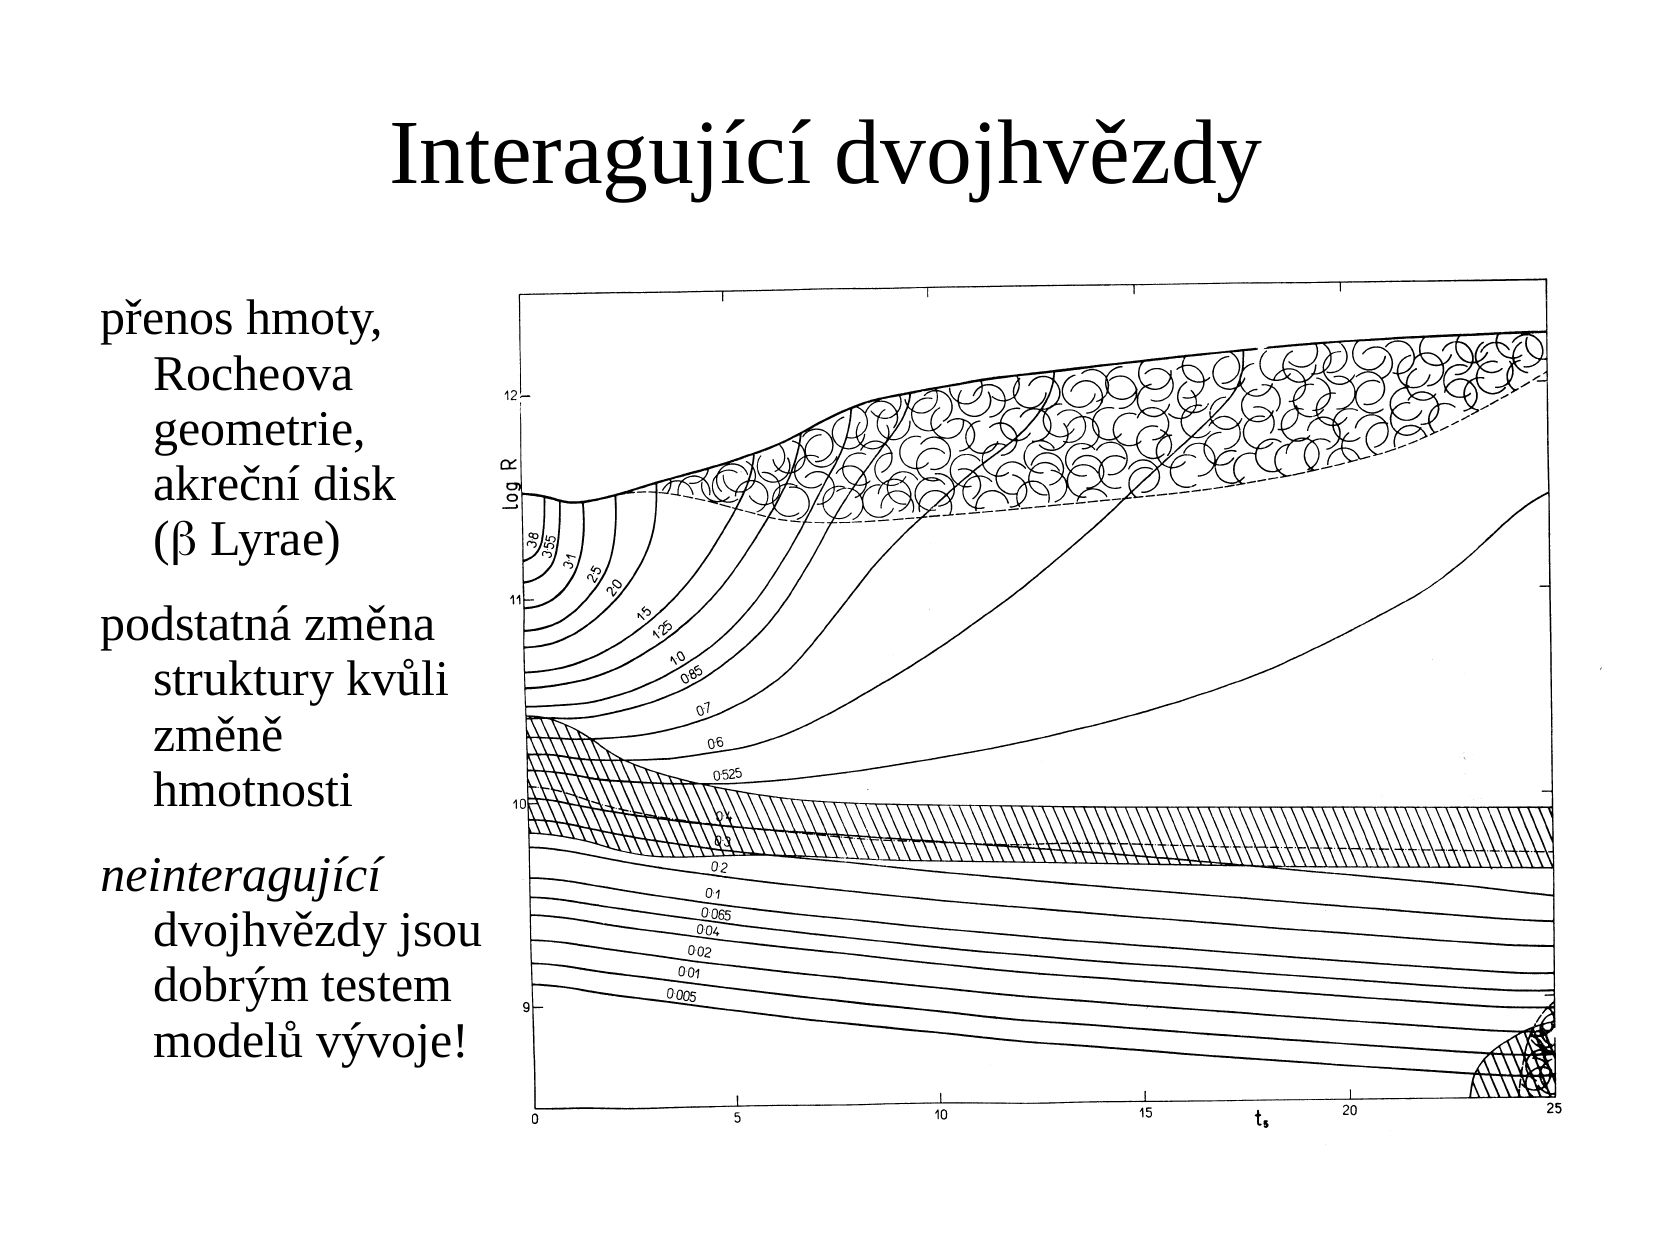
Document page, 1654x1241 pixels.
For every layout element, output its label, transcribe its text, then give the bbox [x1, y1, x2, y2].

title Interagující dvojhvězdy [82, 56, 1571, 250]
picture [487, 262, 1602, 1147]
list přenos hmoty, Rocheova geometrie, akreční disk (b Lyrae) podstatná změna struktury kvůli změně hmotnosti neinteragující dvojhvězdy jsou dobrým testem modelů vývoje! [82, 290, 487, 1094]
